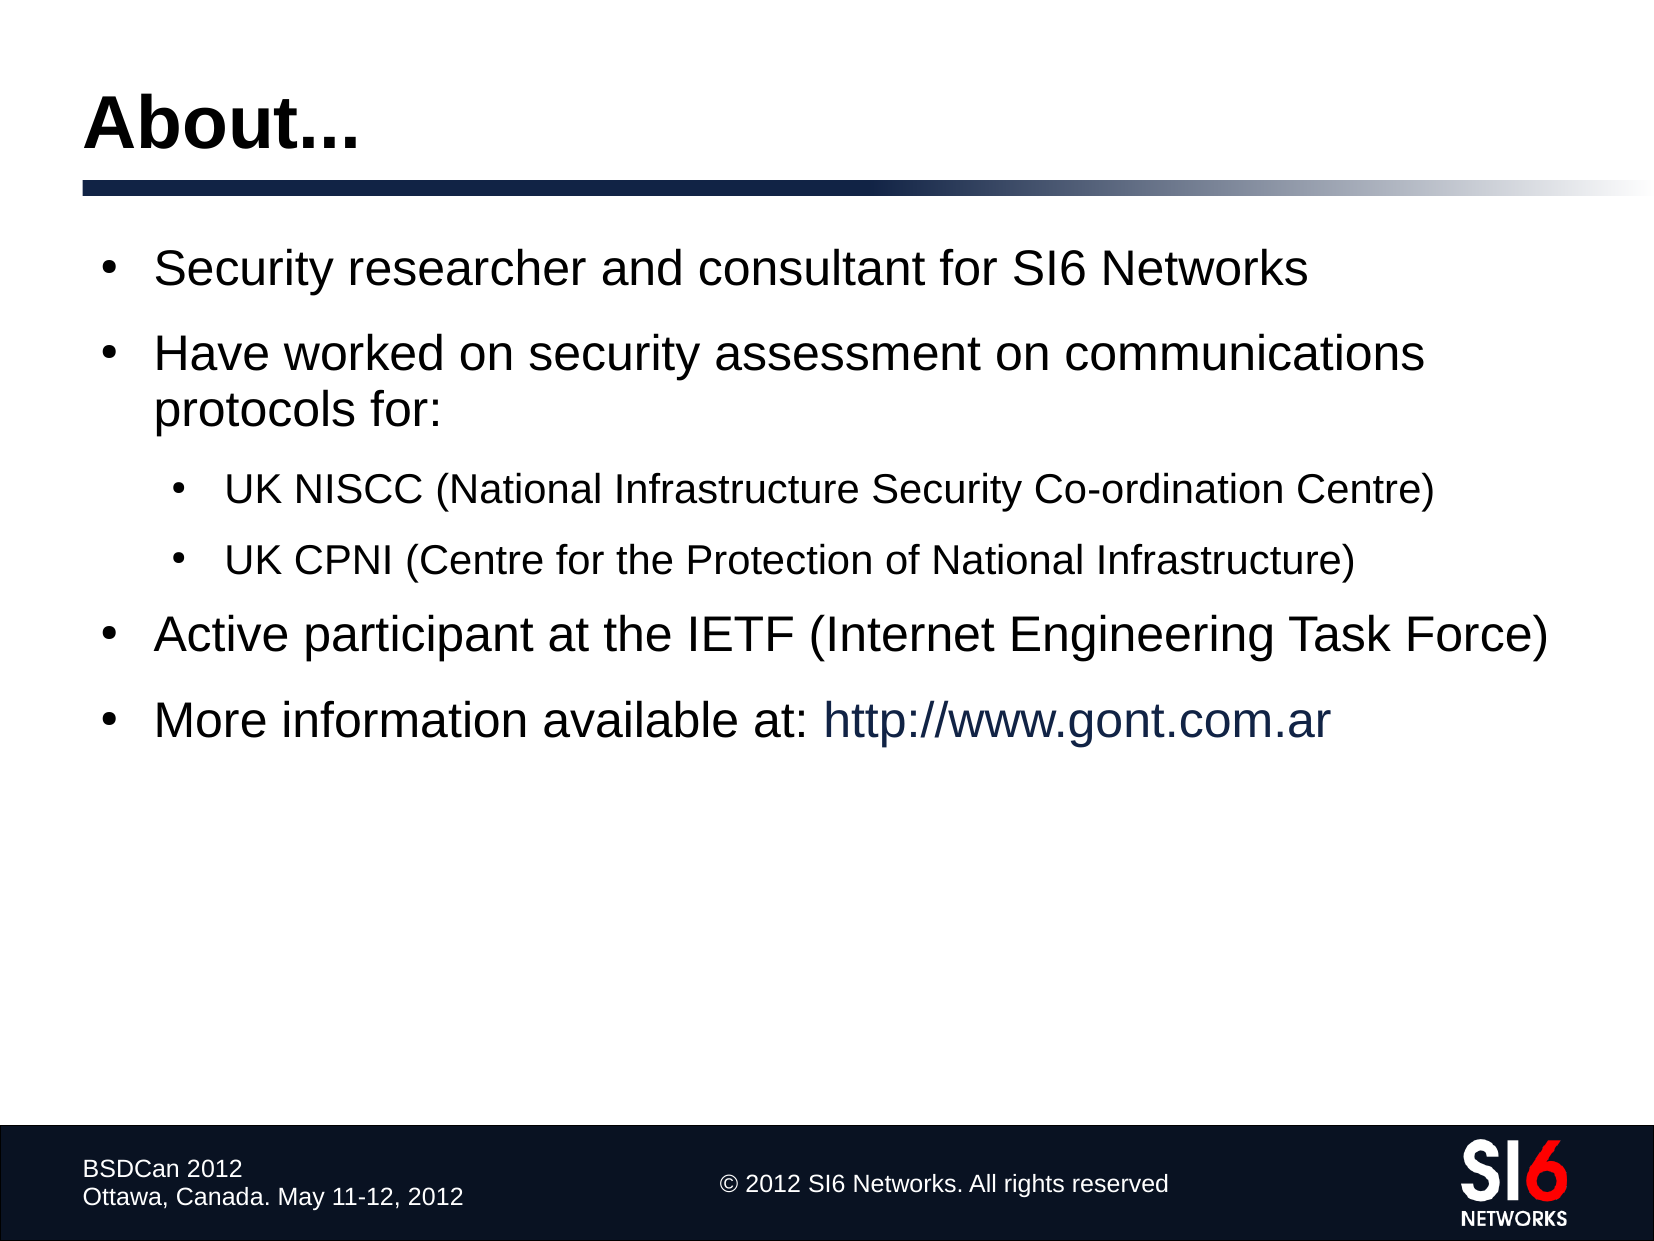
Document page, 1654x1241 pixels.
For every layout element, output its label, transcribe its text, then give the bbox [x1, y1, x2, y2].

picture [1461, 1139, 1567, 1226]
title About... [82, 49, 1571, 196]
list Security researcher and consultant for SI6 Networks Have worked on security assessment on communications protocols for: UK NISCC (National Infrastructure Security Co-ordination Centre) UK CPNI (Centre for the Protection of National Infrastructure) Active participant at the IETF (Internet Engineering Task Force) More information available at: http://www.gont.com.ar [82, 240, 1571, 1059]
